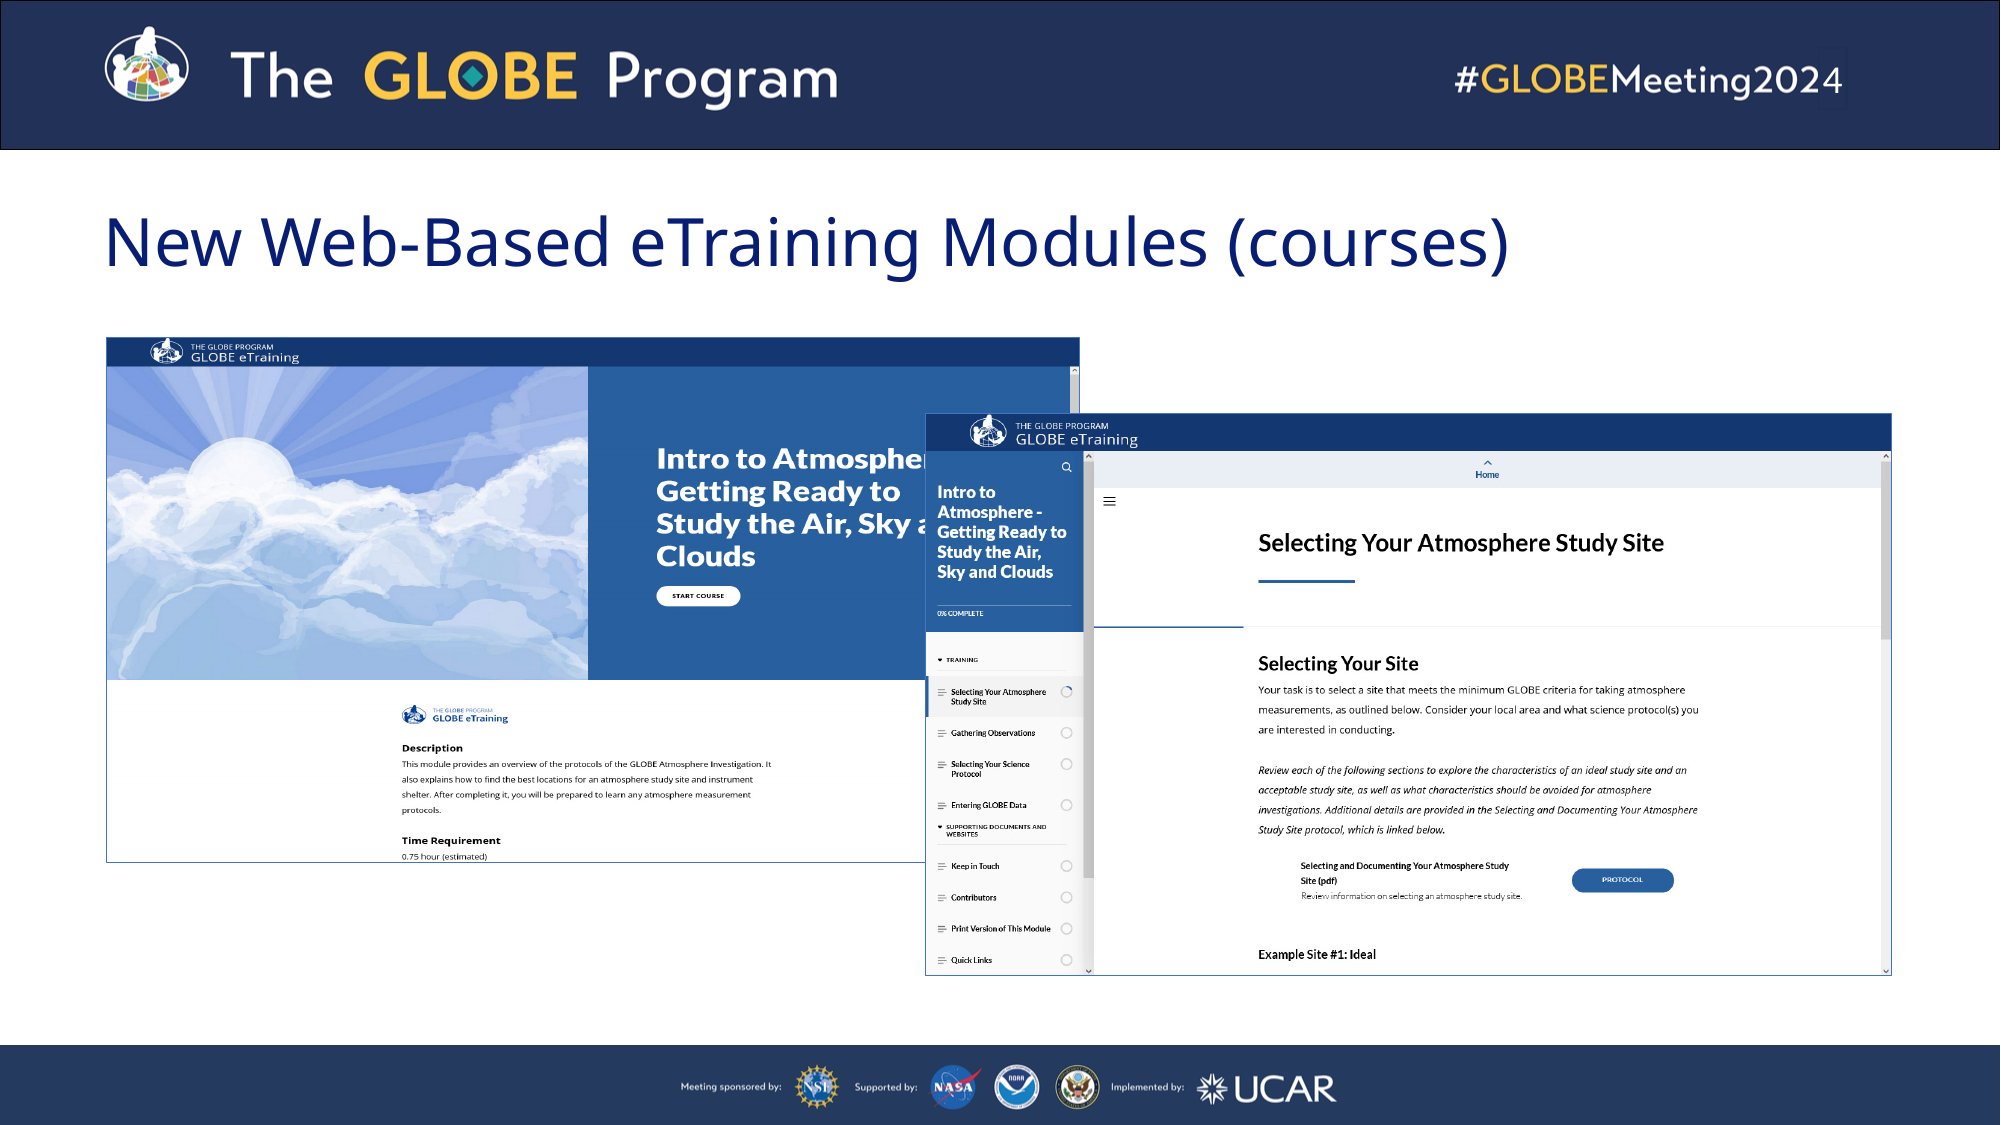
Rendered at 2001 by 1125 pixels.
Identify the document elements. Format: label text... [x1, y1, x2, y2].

text_box New Web-Based eTraining Modules (courses) [88, 201, 1927, 285]
picture [106, 337, 1891, 976]
picture [0, 1045, 2000, 1125]
picture [1, 1, 1999, 149]
